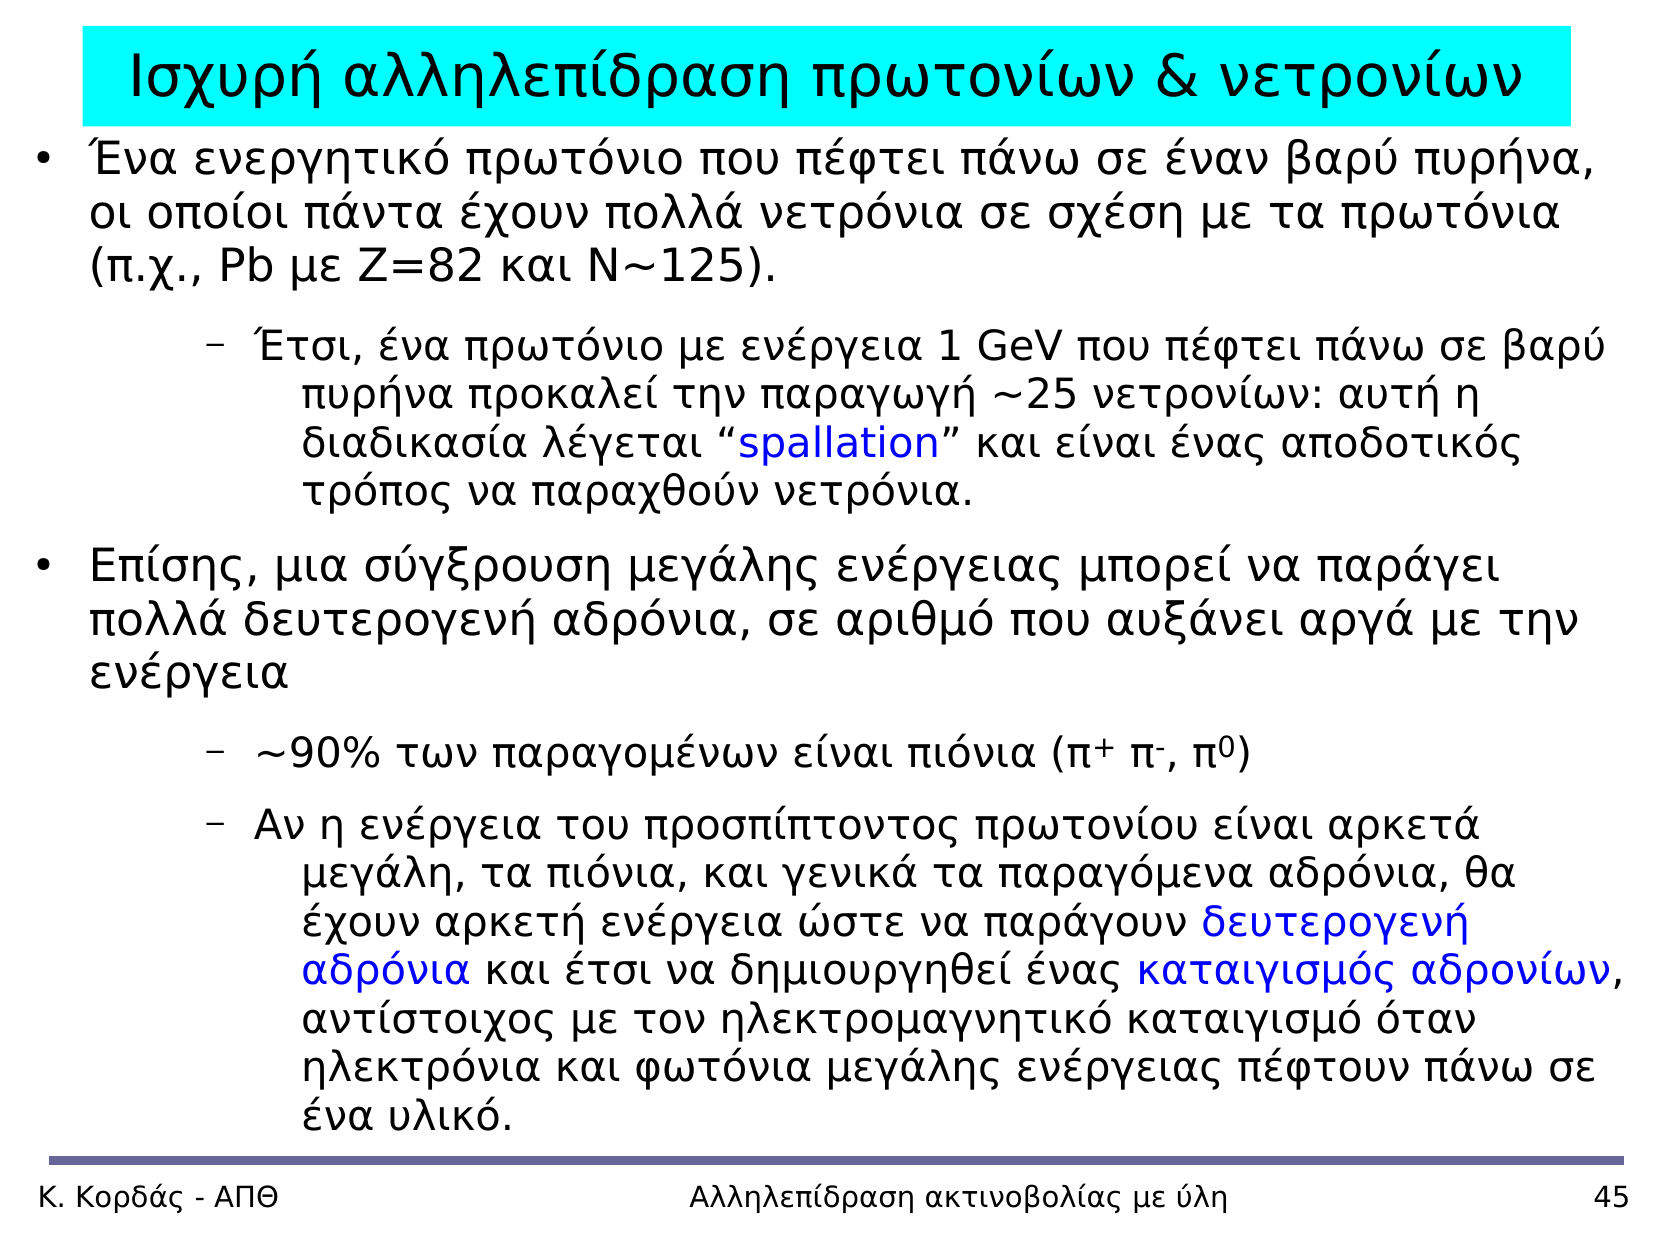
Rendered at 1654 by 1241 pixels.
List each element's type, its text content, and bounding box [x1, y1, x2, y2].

list Ένα ενεργητικό πρωτόνιο που πέφτει πάνω σε έναν βαρύ πυρήνα, οι οποίοι πάντα έχουν πολλά νετρόνια σε σχέση με τα πρωτόνια (π.χ., Pb με Ζ=82 και Ν~125). Έτσι, ένα πρωτόνιο με ενέργεια 1 GeV που πέφτει πάνω σε βαρύ πυρήνα προκαλεί την παραγωγή ~25 νετρονίων: αυτή η διαδικασία λέγεται “spallation” και είναι ένας αποδοτικός τρόπος να παραχθούν νετρόνια. Επίσης, μια σύγξρουση μεγάλης ενέργειας μπορεί να παράγει πολλά δευτερογενή αδρόνια, σε αριθμό που αυξάνει αργά με την ενέργεια ~90% των παραγομένων είναι πιόνια (π+ π-, π0) Αν η ενέργεια του προσπίπτοντος πρωτονίου είναι αρκετά μεγάλη, τα πιόνια, και γενικά τα παραγόμενα αδρόνια, θα έχουν αρκετή ενέργεια ώστε να παράγουν δευτερογενή αδρόνια και έτσι να δημιουργηθεί ένας καταιγισμός αδρονίων, αντίστοιχος με τον ηλεκτρομαγνητικό καταιγισμό όταν ηλεκτρόνια και φωτόνια μεγάλης ενέργειας πέφτουν πάνω σε ένα υλικό. [17, 132, 1633, 1149]
title Ισχυρή αλληλεπίδραση πρωτονίων & νετρονίων [82, 25, 1571, 127]
